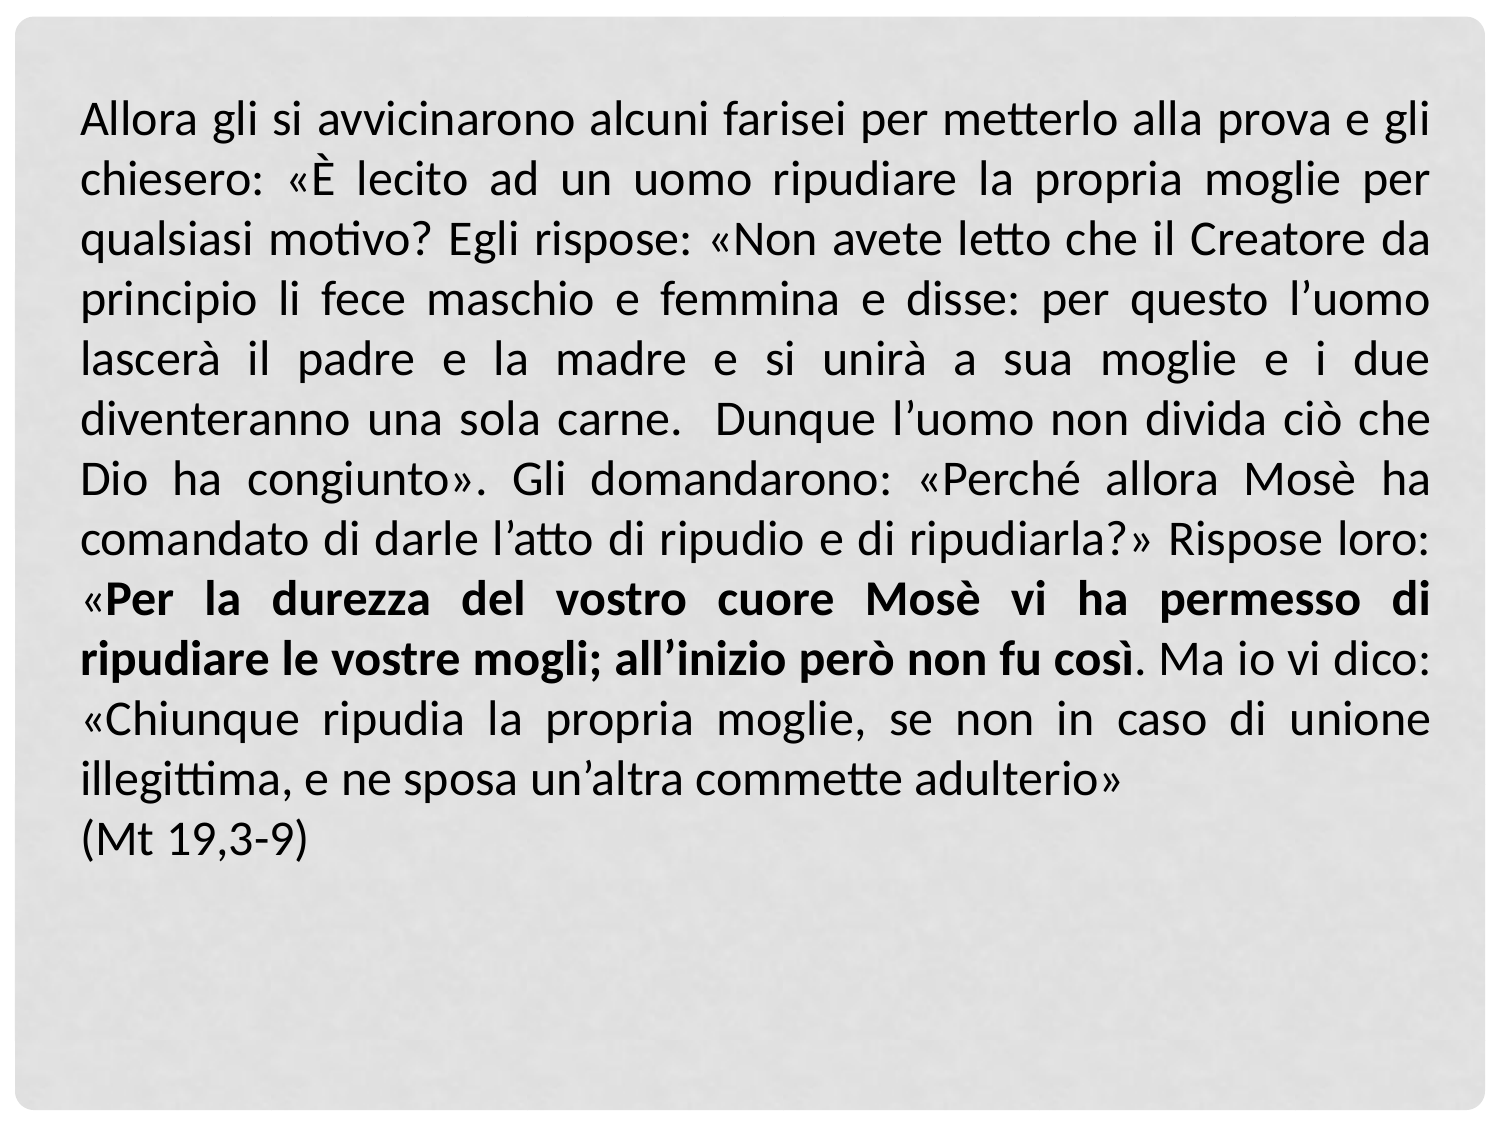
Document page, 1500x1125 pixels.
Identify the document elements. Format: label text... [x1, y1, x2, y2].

text_box Allora gli si avvicinarono alcuni farisei per metterlo alla prova e gli chiesero: «è lecito ad un uomo ripudiare la propria moglie per qualsiasi motivo? Egli rispose: «Non avete letto che il Creatore da principio li fece maschio e femmina e disse: per questo l’uomo lascerà il padre e la madre e si unirà a sua moglie e i due diventeranno una sola carne. Dunque l’uomo non divida ciò che Dio ha congiunto». Gli domandarono: «Perché allora Mosè ha comandato di darle l’atto di ripudio e di ripudiarla?» Rispose loro: «Per la durezza del vostro cuore Mosè vi ha permesso di ripudiare le vostre mogli; all’inizio però non fu così. Ma io vi dico: «Chiunque ripudia la propria moglie, se non in caso di unione illegittima, e ne sposa un’altra commette adulterio» (Mt 19,3-9) [64, 78, 1447, 942]
